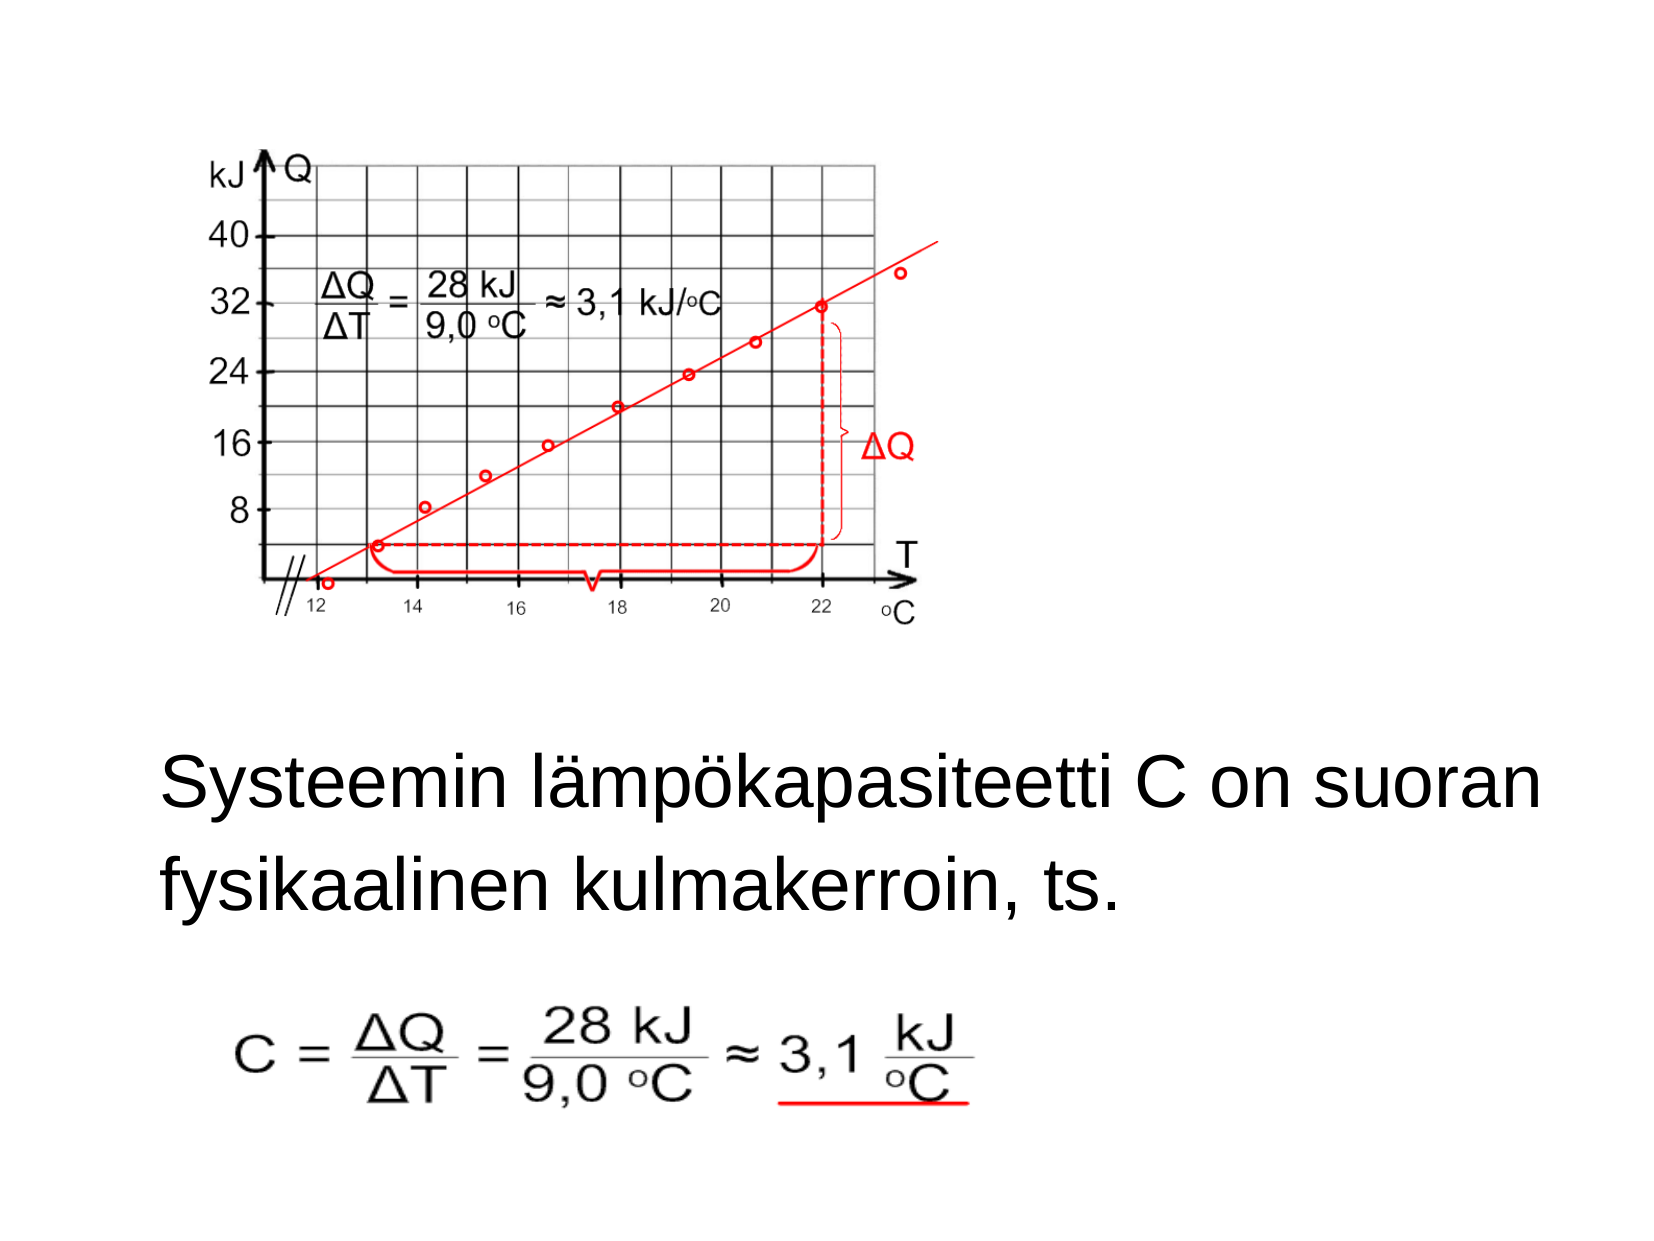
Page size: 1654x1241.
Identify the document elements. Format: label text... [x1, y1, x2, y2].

picture [177, 98, 957, 662]
picture [179, 967, 1025, 1135]
text_box Systeemin lämpökapasiteetti C on suoran fysikaalinen kulmakerroin, ts. [144, 711, 1559, 934]
